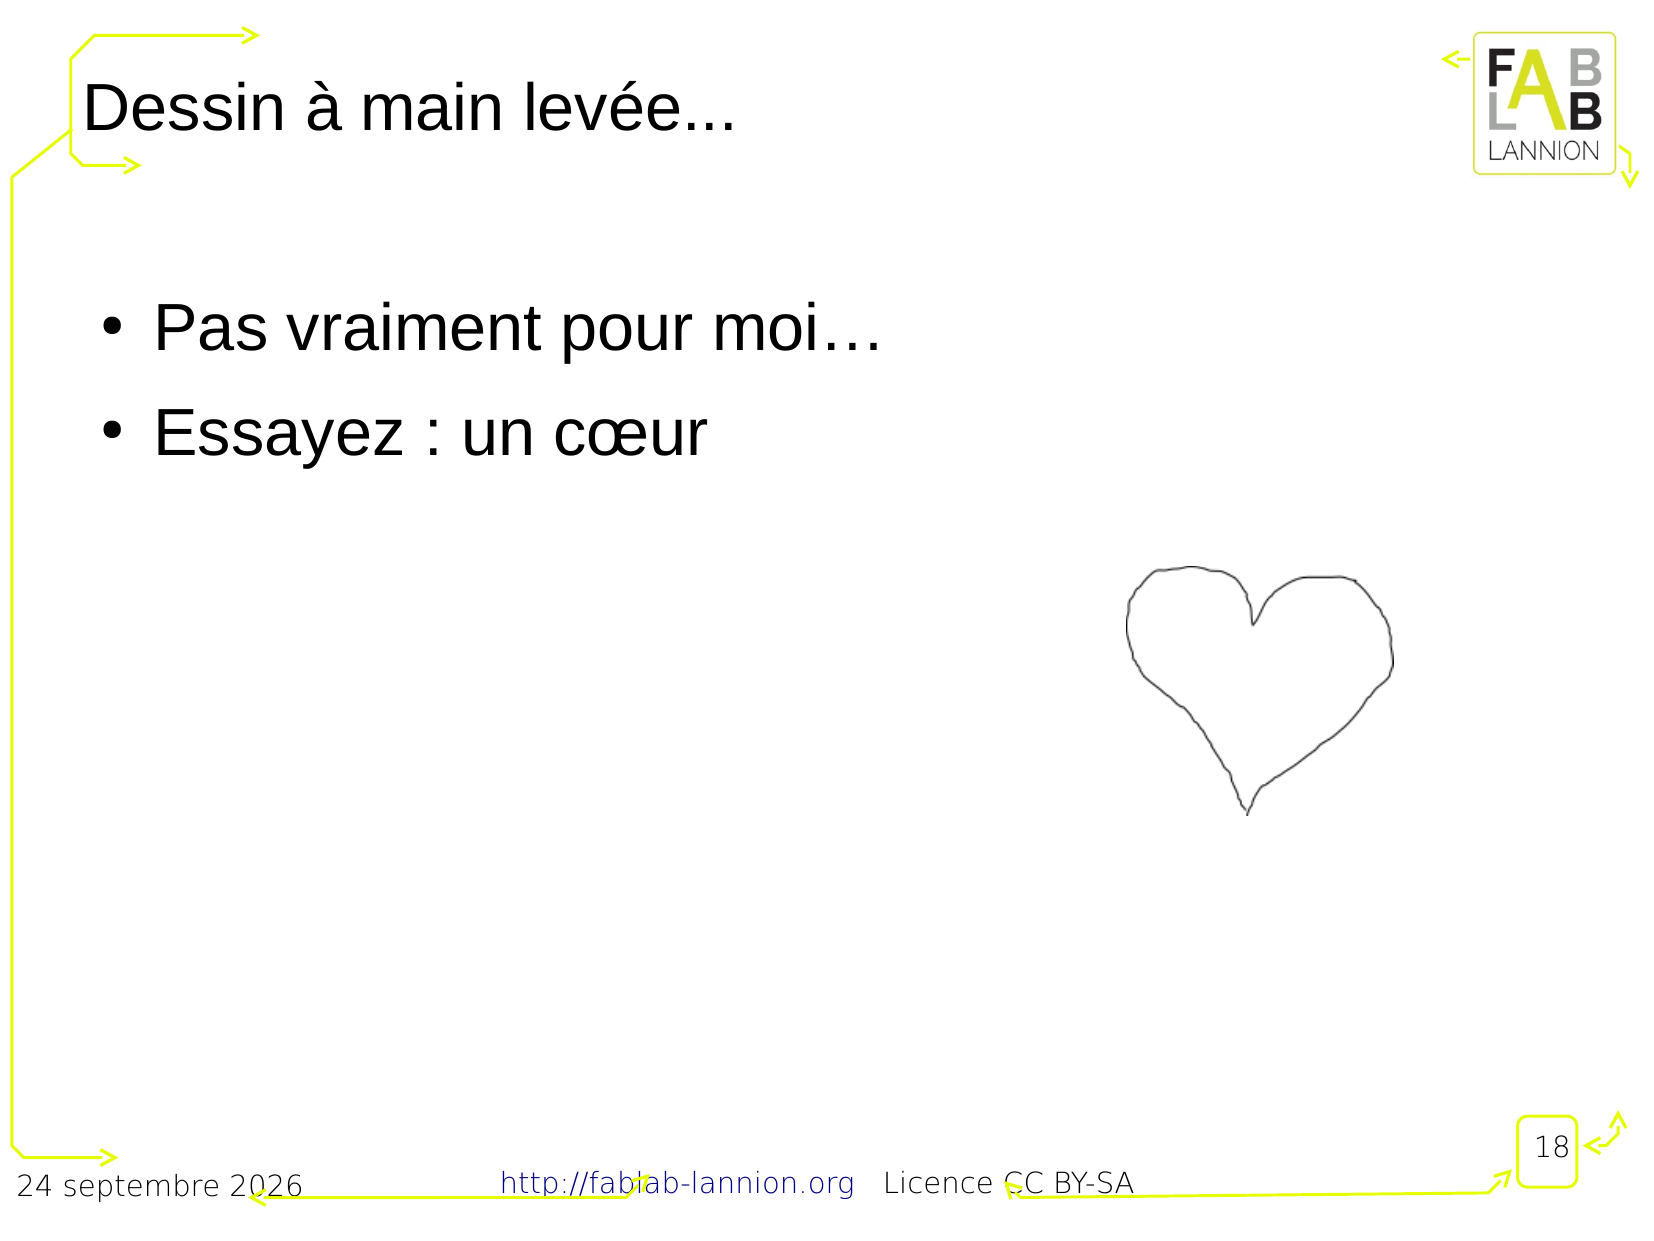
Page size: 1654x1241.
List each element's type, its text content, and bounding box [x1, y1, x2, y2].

picture [1126, 566, 1394, 816]
picture [1470, 29, 1619, 178]
title Dessin à main levée... [82, 49, 1441, 166]
list Pas vraiment pour moi… Essayez : un cœur [82, 290, 1571, 1010]
